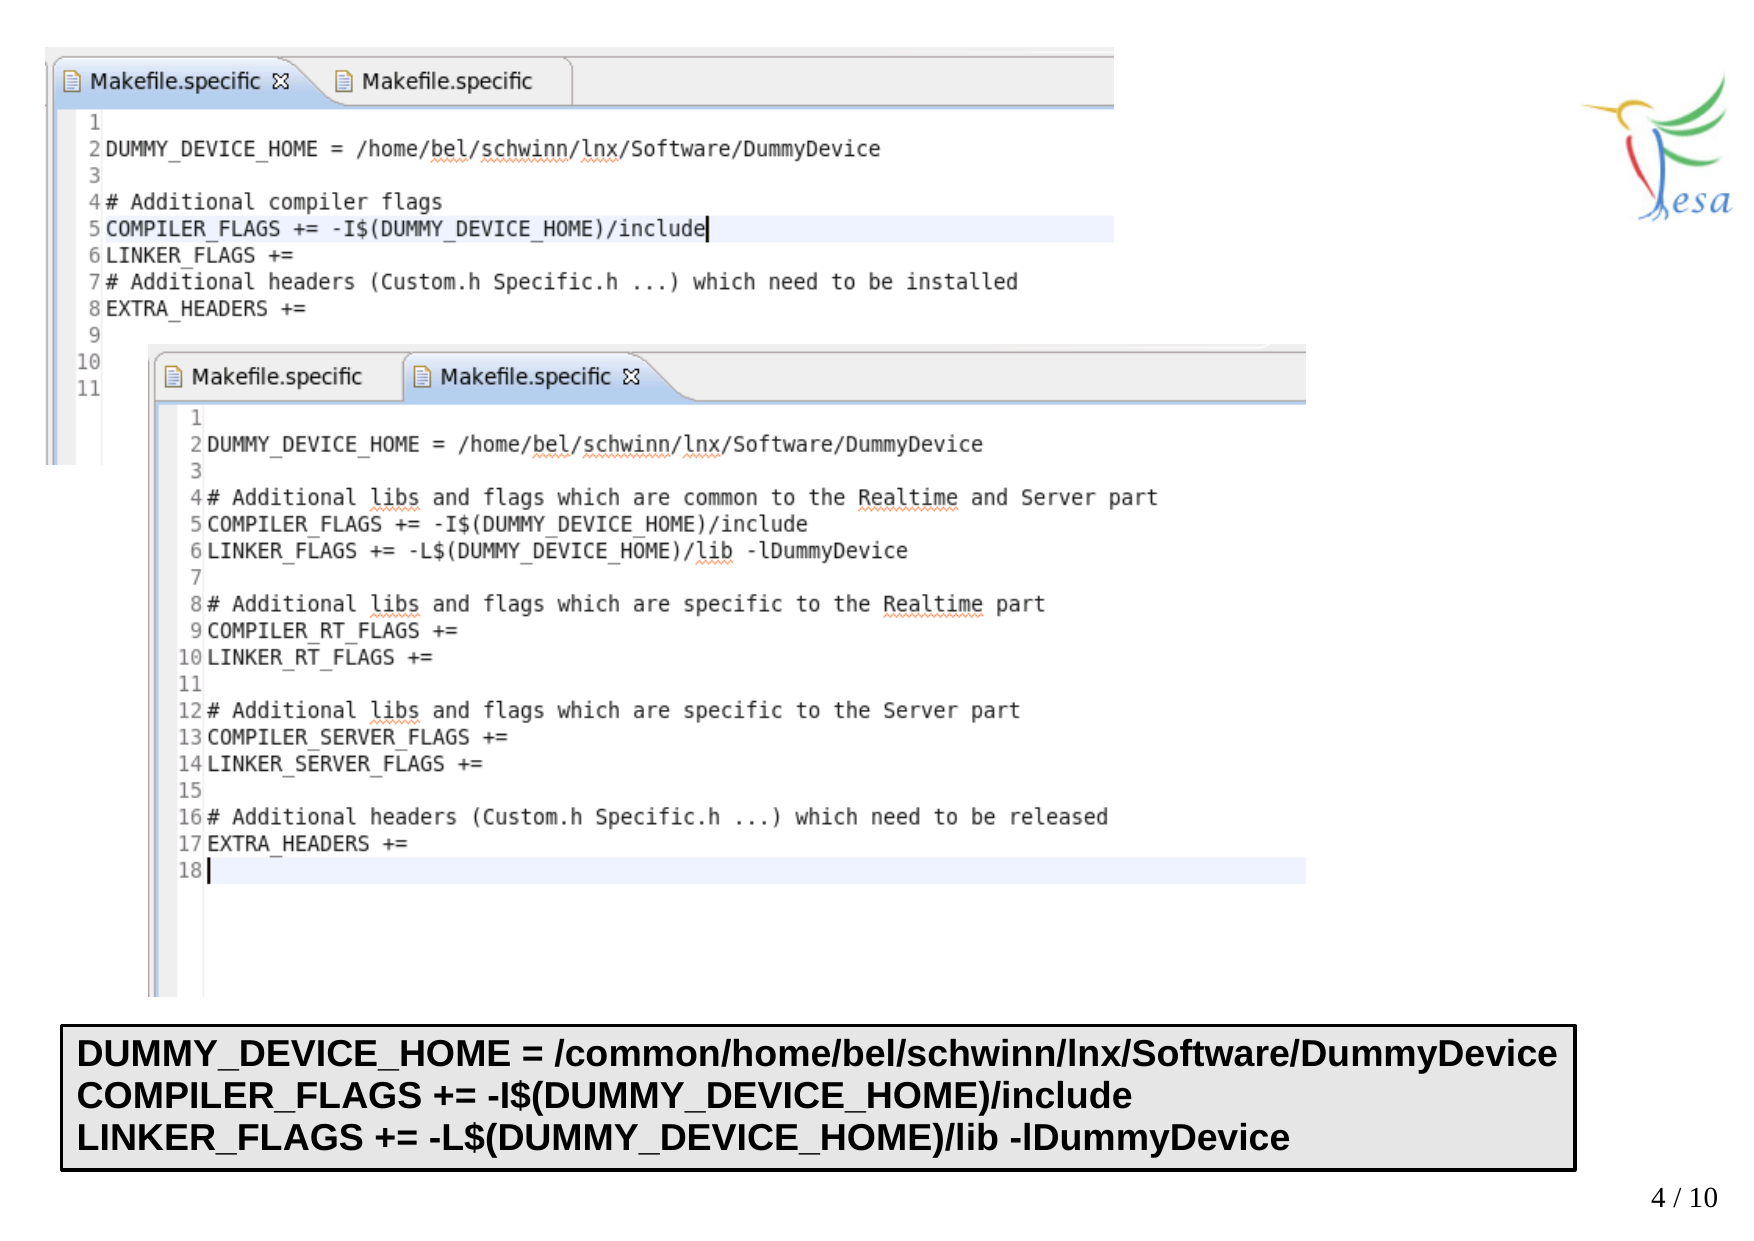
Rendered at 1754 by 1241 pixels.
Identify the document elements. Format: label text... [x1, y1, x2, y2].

text_box DUMMY_DEVICE_HOME = /common/home/bel/schwinn/lnx/Software/DummyDevice COMPILER_FLAGS += -I$(DUMMY_DEVICE_HOME)/include LINKER_FLAGS += -L$(DUMMY_DEVICE_HOME)/lib -lDummyDevice [61, 1025, 1576, 1171]
picture [45, 47, 1306, 997]
picture [1579, 64, 1736, 222]
